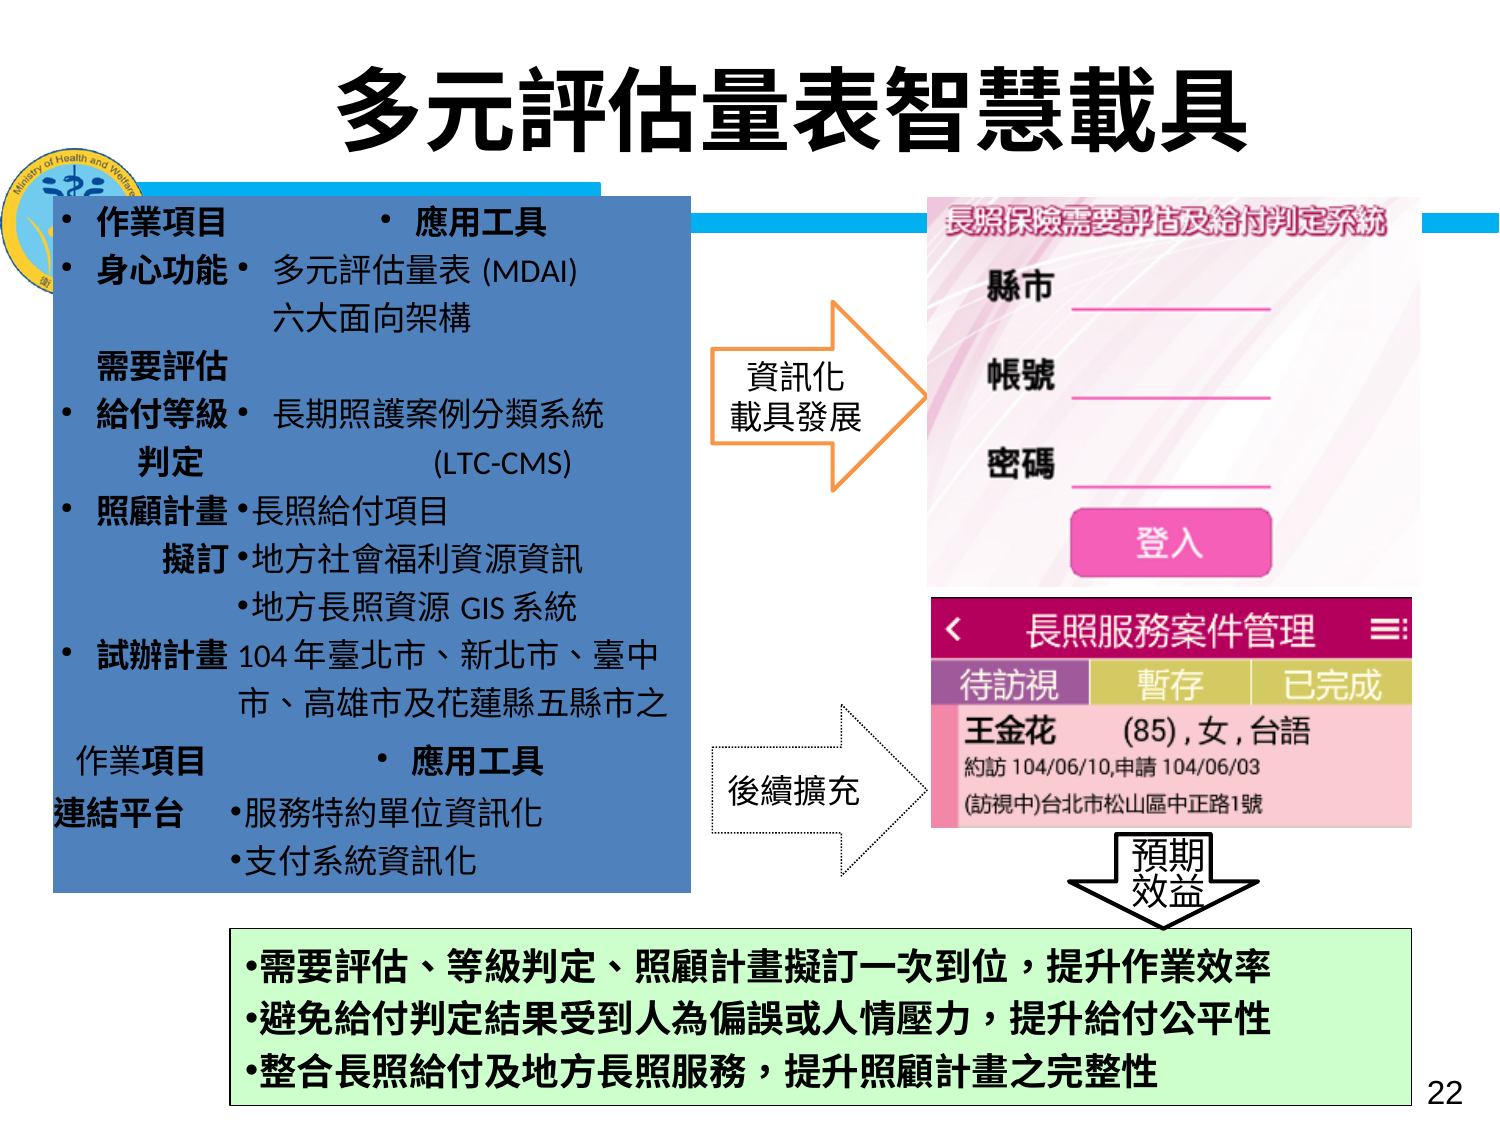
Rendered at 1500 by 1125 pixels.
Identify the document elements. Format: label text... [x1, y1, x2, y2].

text_box 預期 效益 [1068, 834, 1258, 929]
table_cell 連結平台 [53, 787, 230, 893]
table_cell 身心功能 需要評估 [53, 244, 237, 388]
picture [931, 597, 1412, 828]
table_cell 照顧計畫 擬訂 [53, 485, 237, 629]
text_box 後續擴充 [712, 704, 928, 876]
table_cell 104年臺北市、新北市、臺中市、高雄市及花蓮縣五縣市之129位照管專員進行試辦 [237, 629, 691, 735]
text_box 資訊化 載具發展 [712, 301, 927, 491]
text_box 需要評估、等級判定、照顧計畫擬訂一次到位，提升作業效率 避免給付判定結果受到人為偏誤或人情壓力，提升給付公平性 整合長照給付及地方長照服務，提升照顧計畫之完整性 [230, 929, 1412, 1106]
table_cell 多元評估量表(MDAI) 六大面向架構 [237, 244, 691, 388]
table_header 應用工具 [230, 735, 691, 787]
table_header 應用工具 [237, 196, 691, 244]
title 多元評估量表智慧載具 [88, 19, 1495, 197]
picture [927, 197, 1422, 587]
table_cell 長照給付項目 地方社會福利資源資訊 地方長照資源GIS系統 [237, 485, 691, 629]
table_cell 試辦計畫 [53, 629, 237, 735]
table_cell 給付等級 判定 [53, 388, 237, 485]
table_header 作業項目 [53, 196, 237, 244]
table_cell 服務特約單位資訊化 支付系統資訊化 [230, 787, 691, 893]
table_header 作業項目 [53, 735, 230, 787]
text_box 22 [1411, 1063, 1495, 1125]
table_cell 長期照護案例分類系統 (LTC-CMS) [237, 388, 691, 485]
